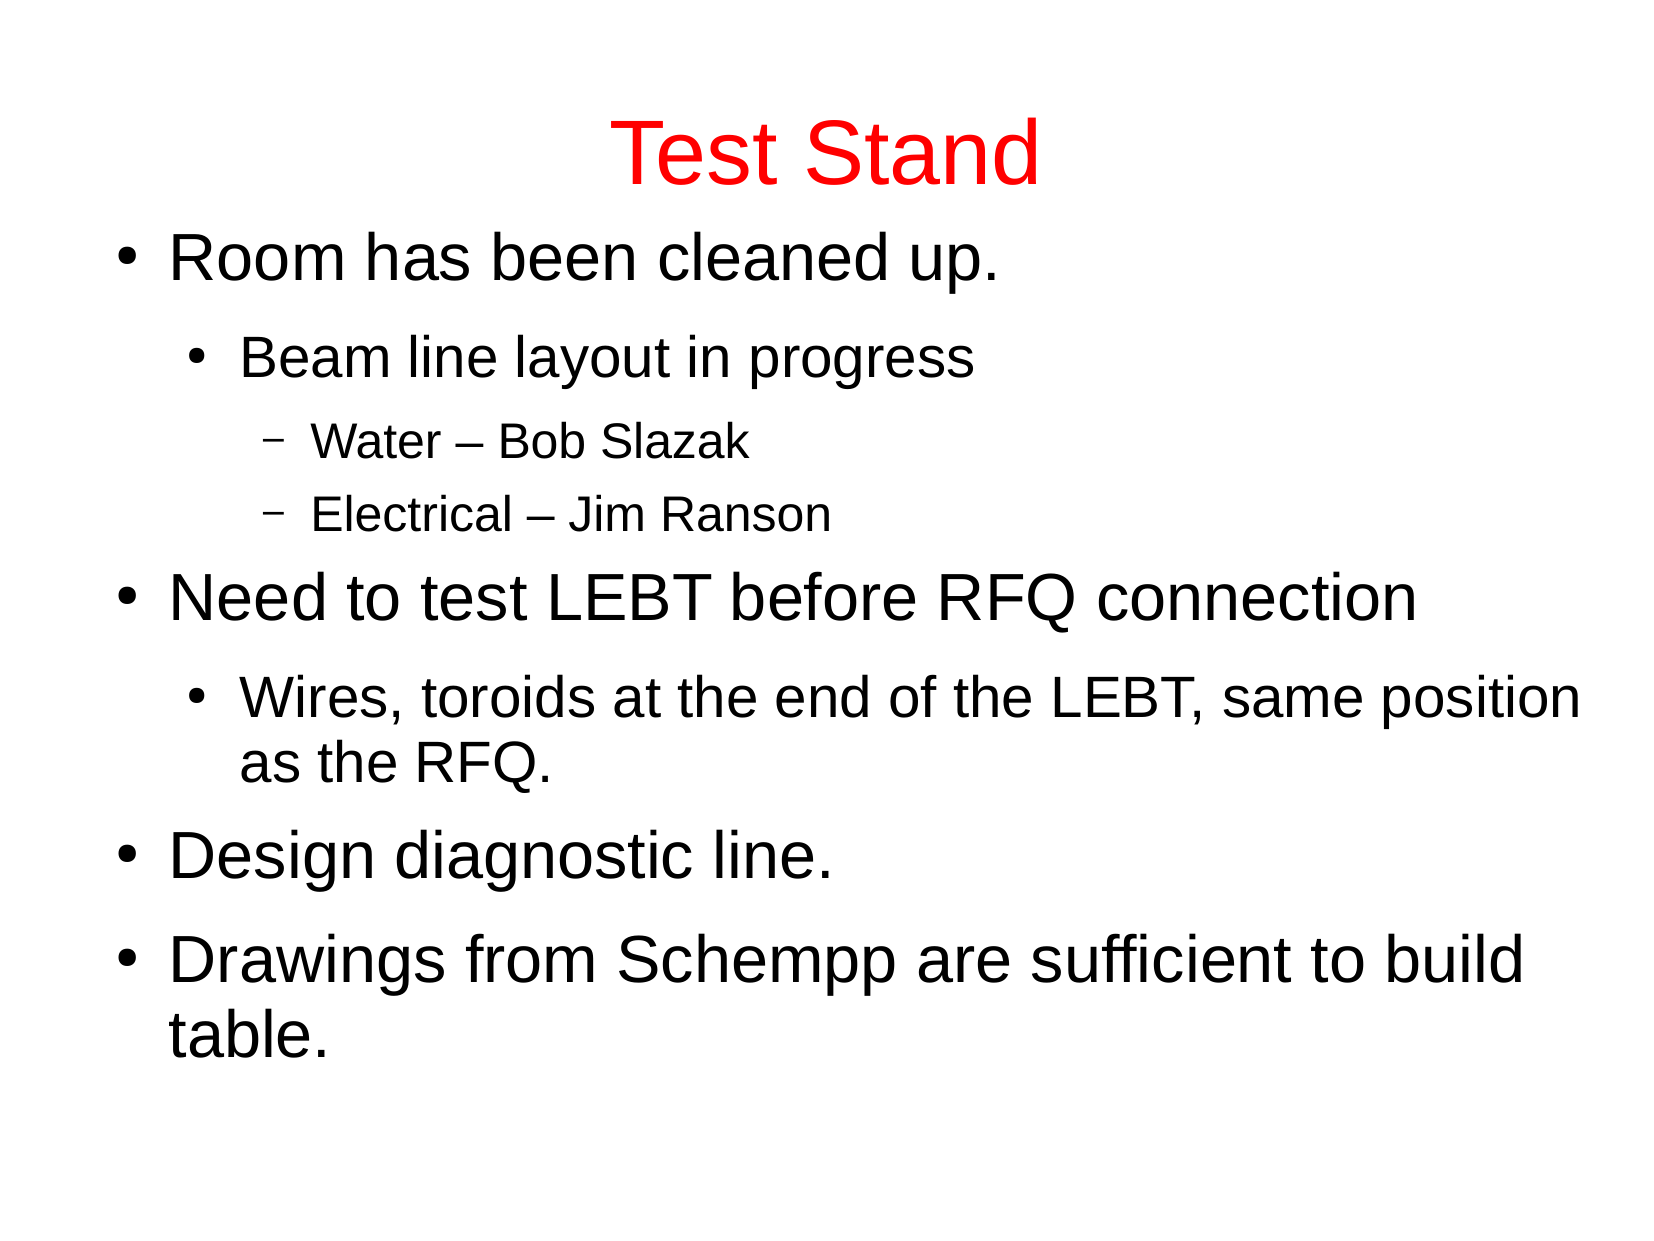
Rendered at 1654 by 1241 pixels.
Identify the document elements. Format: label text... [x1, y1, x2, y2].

list Room has been cleaned up. Beam line layout in progress Water – Bob Slazak Electrical – Jim Ranson Need to test LEBT before RFQ connection Wires, toroids at the end of the LEBT, same position as the RFQ. Design diagnostic line. Drawings from Schempp are sufficient to build table. [97, 220, 1586, 1157]
title Test Stand [82, 56, 1571, 250]
